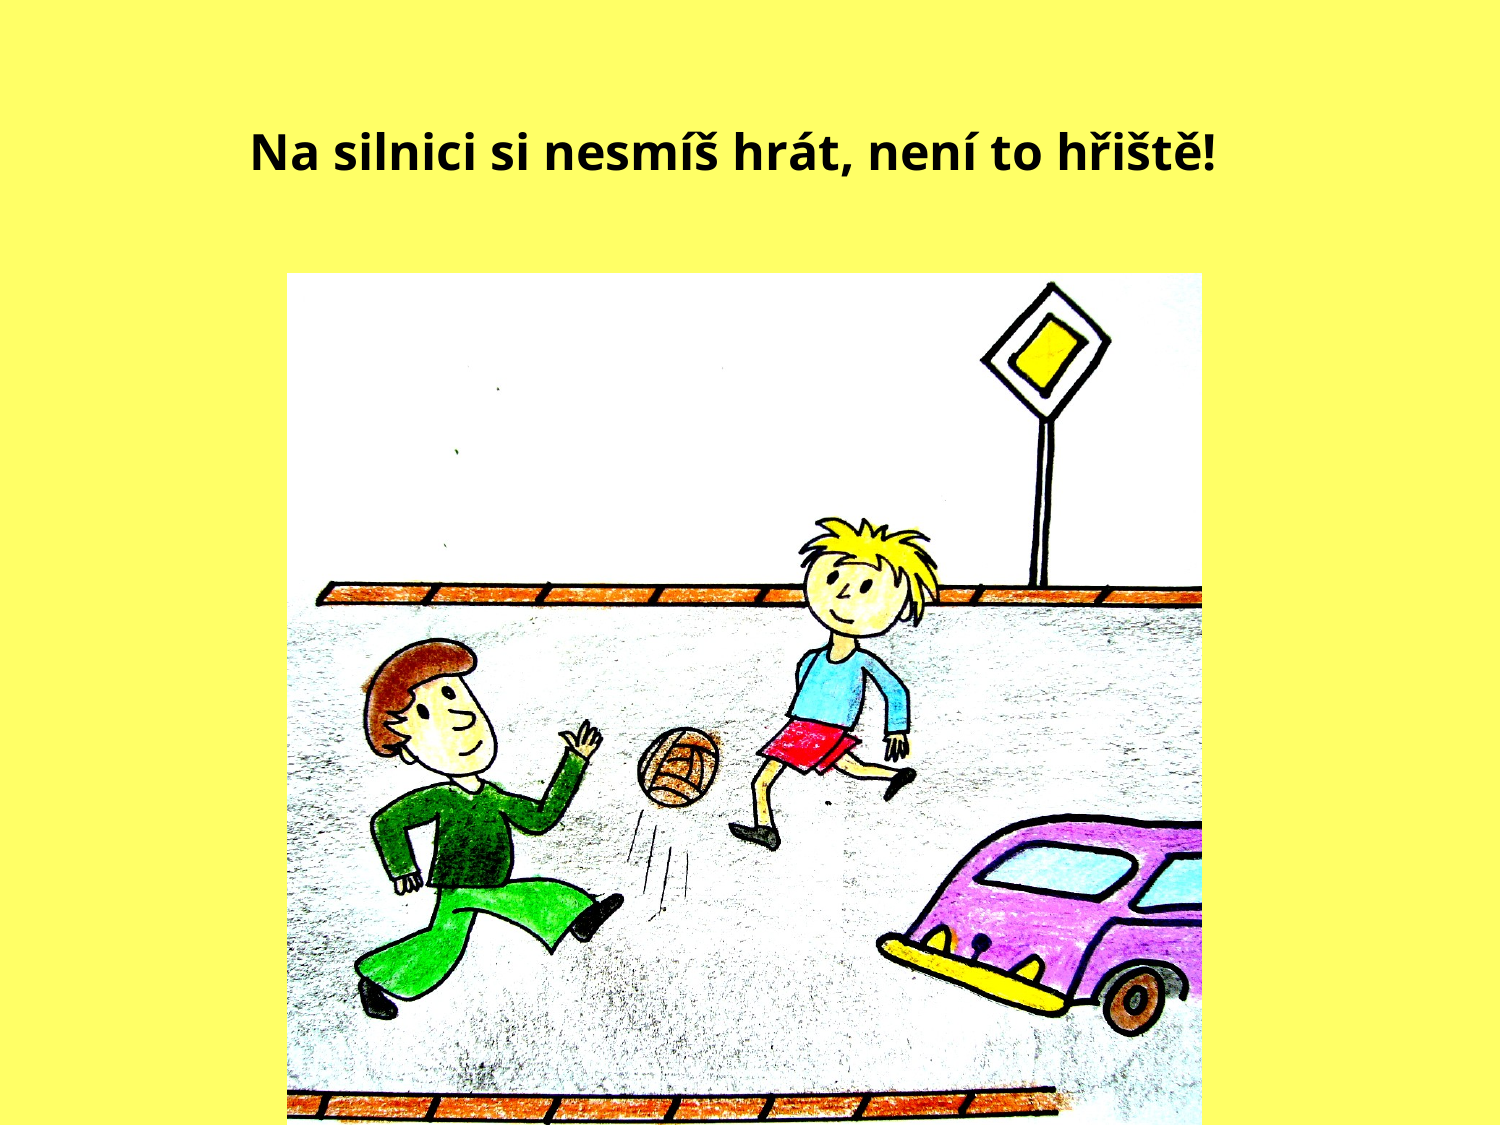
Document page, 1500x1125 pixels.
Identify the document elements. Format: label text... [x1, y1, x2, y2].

text_box Na silnici si nesmíš hrát, není to hřiště! [234, 112, 1233, 188]
picture [287, 273, 1202, 1125]
